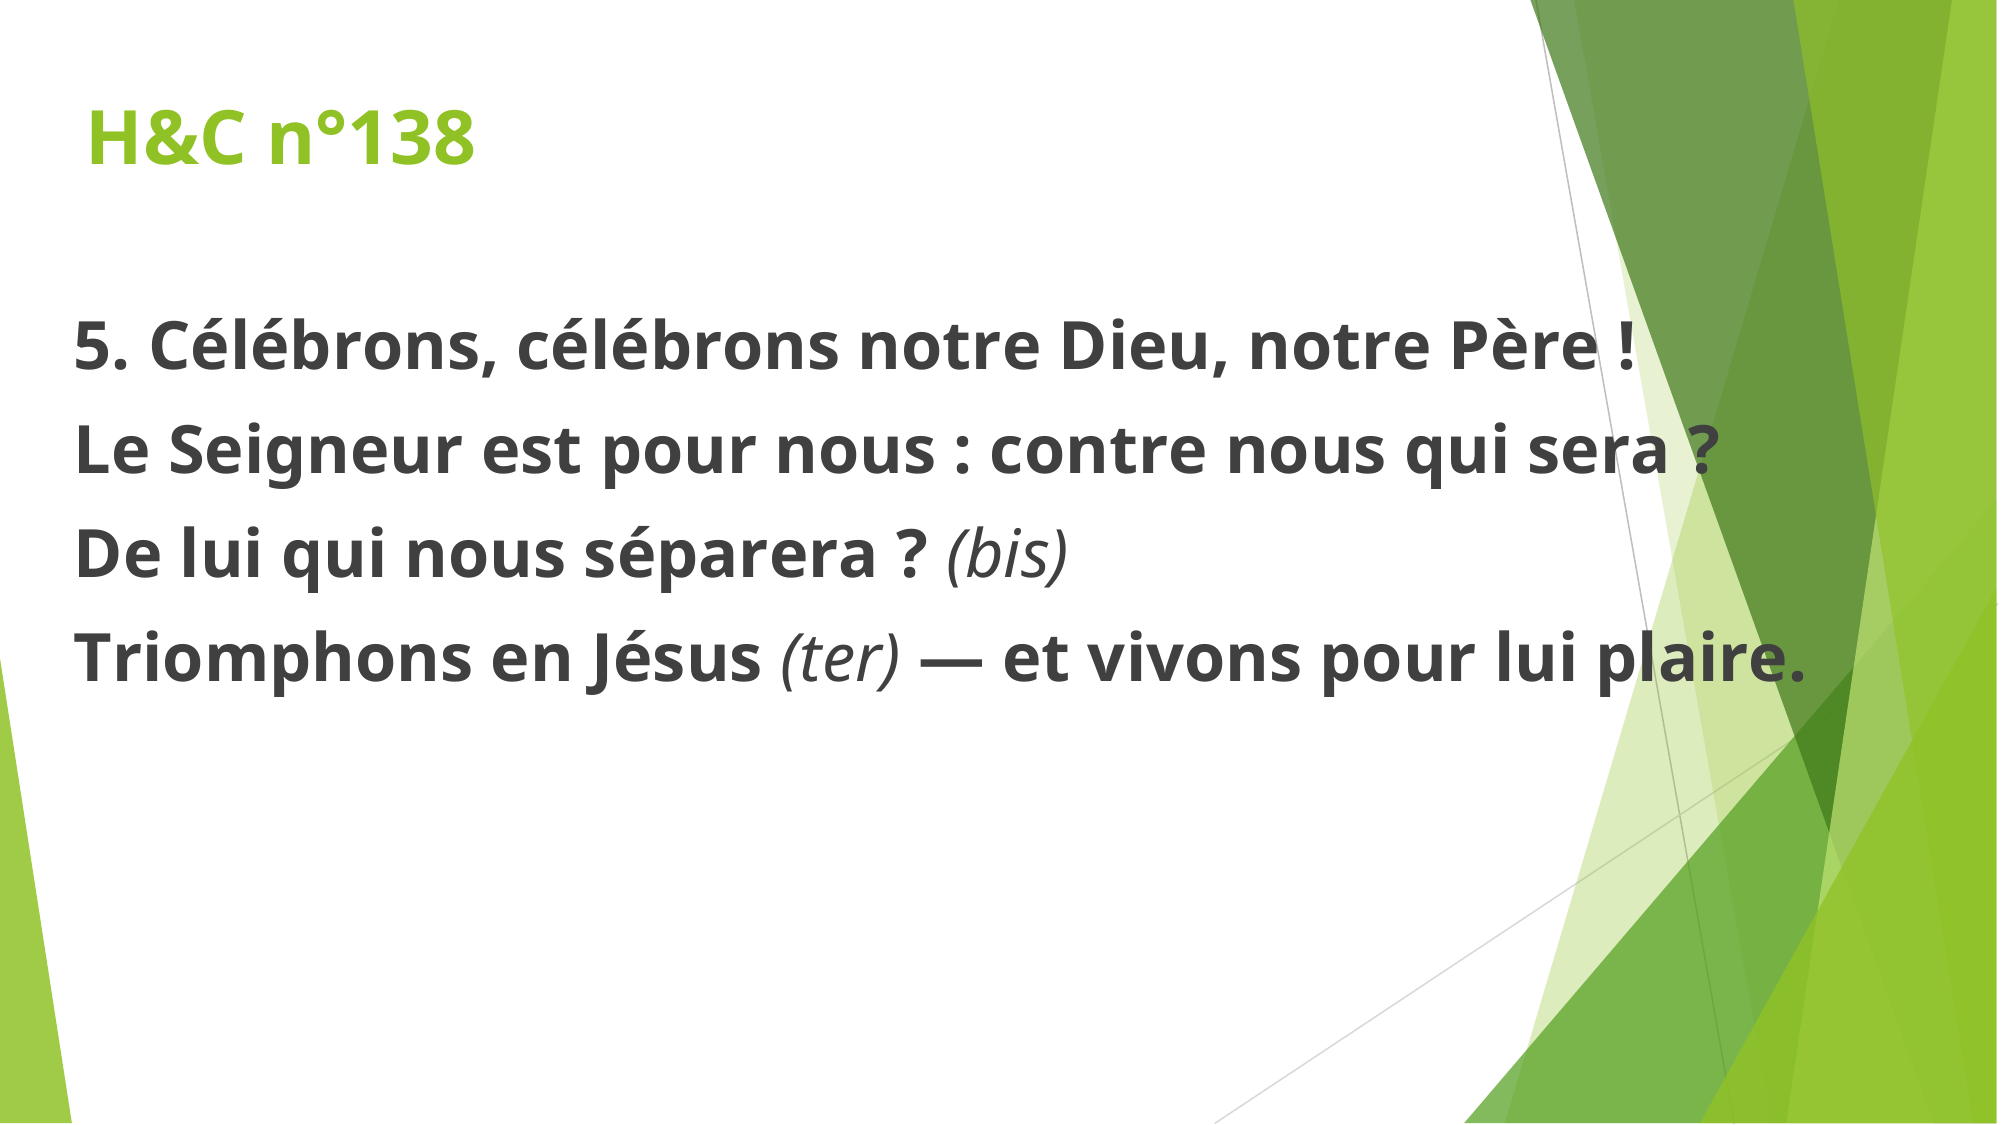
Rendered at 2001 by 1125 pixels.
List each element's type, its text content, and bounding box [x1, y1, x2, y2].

text_box H&C n°138 [70, 82, 603, 189]
text_box 5. Célébrons, célébrons notre Dieu, notre Père ! Le Seigneur est pour nous : contre nous qui sera ? De lui qui nous séparera ? (bis) Triomphons en Jésus (ter) — et vivons pour lui plaire. [58, 283, 1985, 1075]
